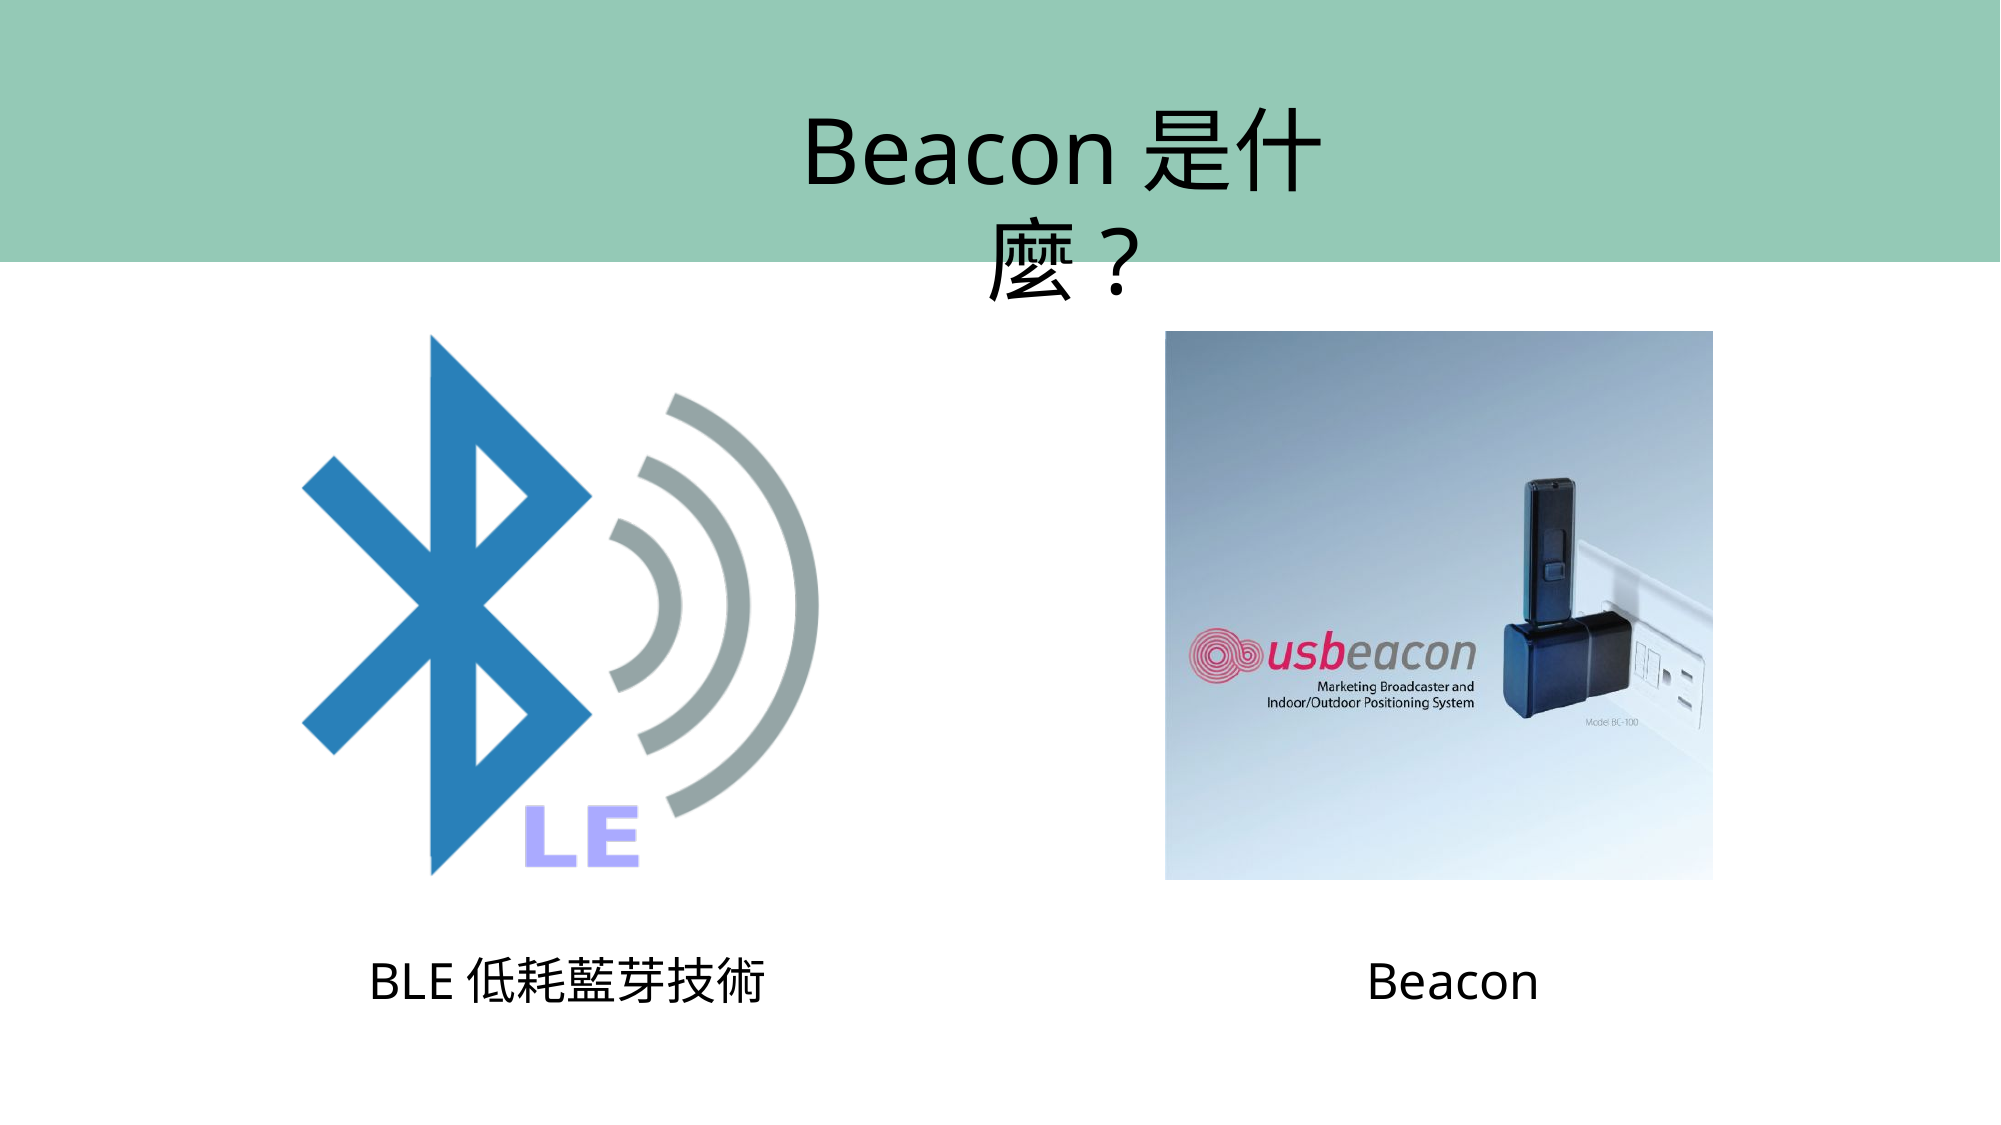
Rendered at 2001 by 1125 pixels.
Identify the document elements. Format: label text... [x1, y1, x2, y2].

picture [245, 331, 890, 880]
text_box BLE低耗藍芽技術 [345, 941, 791, 1018]
text_box Beacon是什麼? [740, 85, 1386, 212]
text_box Beacon [1283, 941, 1624, 1018]
picture [1165, 331, 1713, 880]
text_box [0, 0, 2000, 262]
